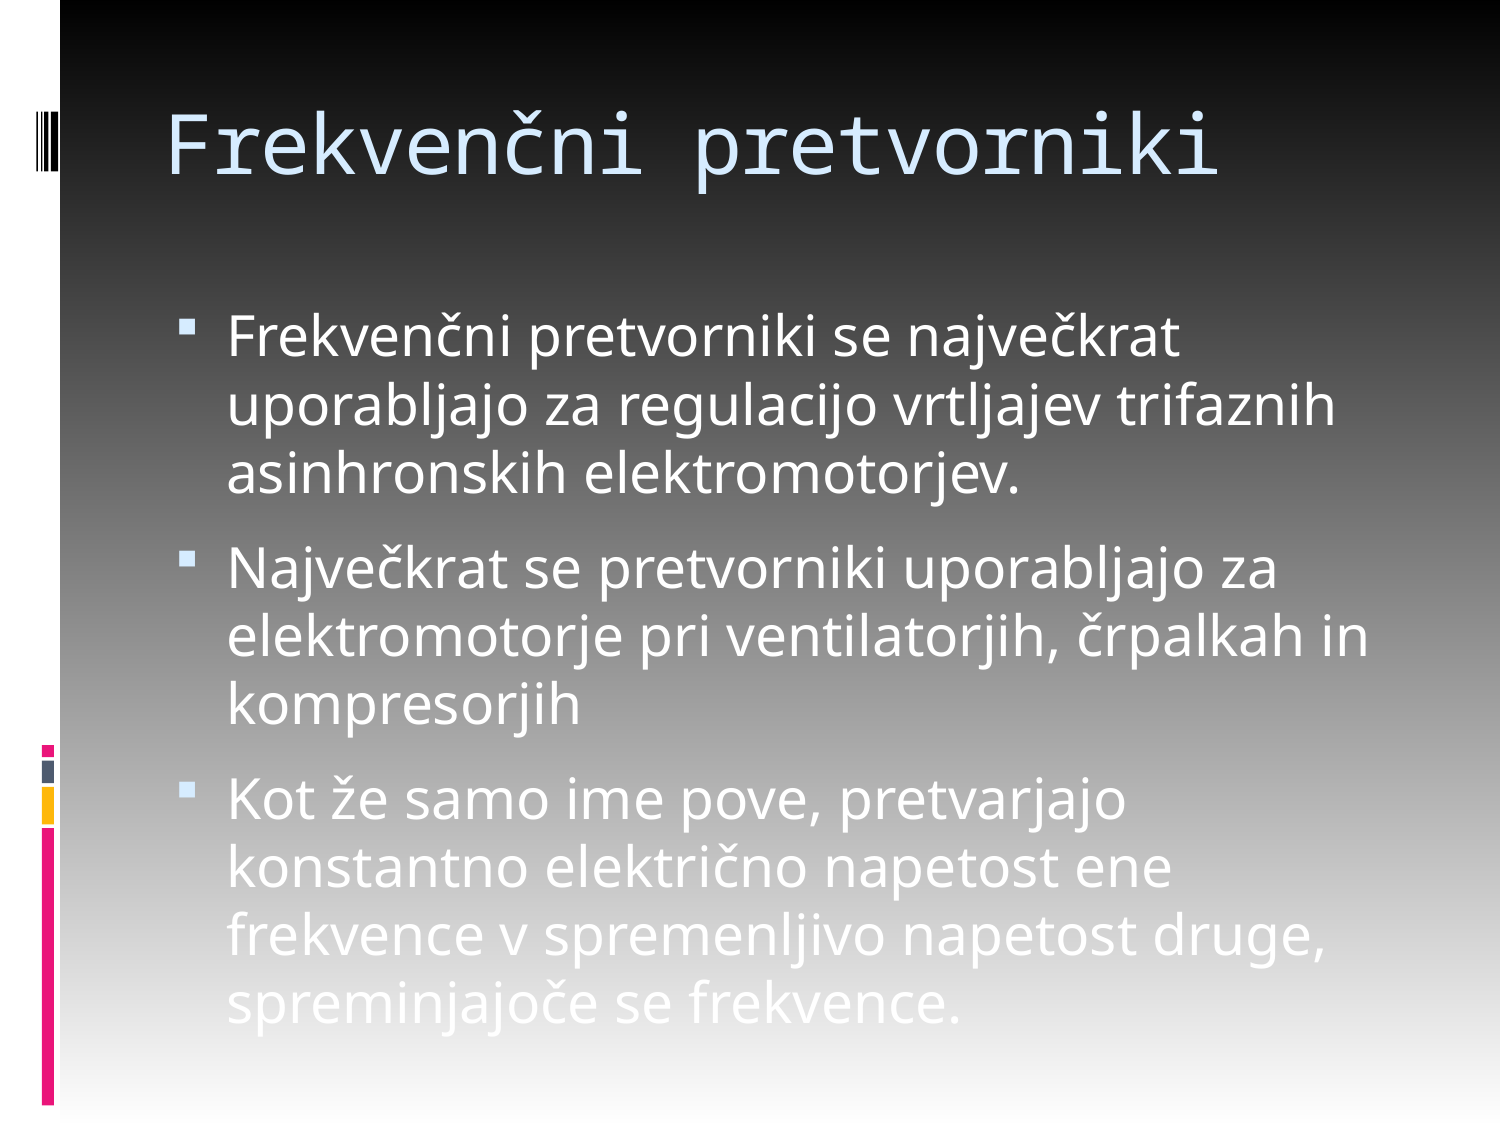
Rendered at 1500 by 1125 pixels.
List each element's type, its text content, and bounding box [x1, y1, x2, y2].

list Frekvenčni pretvorniki se največkrat uporabljajo za regulacijo vrtljajev trifaznih asinhronskih elektromotorjev. Največkrat se pretvorniki uporabljajo za elektromotorje pri ventilatorjih, črpalkah in kompresorjih Kot že samo ime pove, pretvarjajo konstantno električno napetost ene frekvence v spremenljivo napetost druge, spreminjajoče se frekvence. [150, 292, 1425, 1043]
title Frekvenčni pretvorniki [150, 83, 1425, 234]
